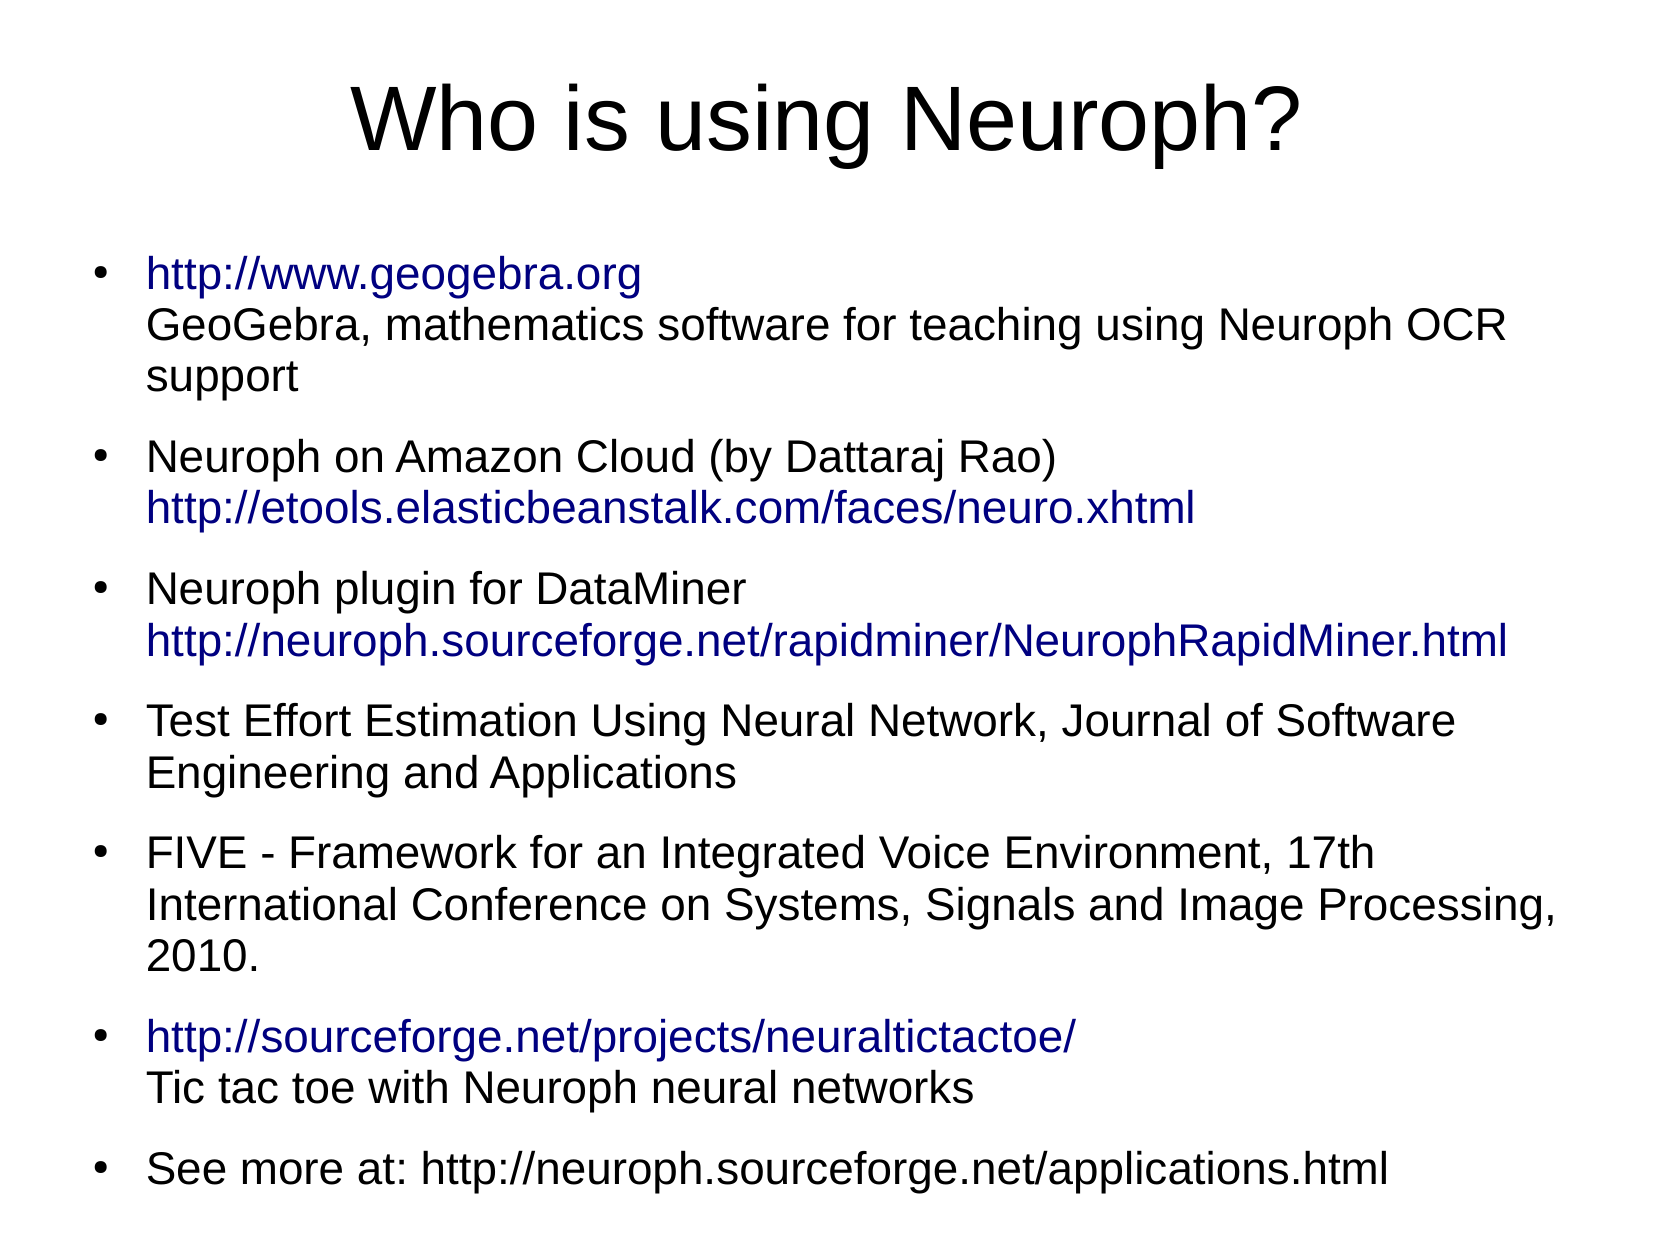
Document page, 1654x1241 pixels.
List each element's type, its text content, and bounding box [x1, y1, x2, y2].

list http://www.geogebra.org GeoGebra, mathematics software for teaching using Neuroph OCR support Neuroph on Amazon Cloud (by Dattaraj Rao) http://etools.elasticbeanstalk.com/faces/neuro.xhtml Neuroph plugin for DataMiner http://neuroph.sourceforge.net/rapidminer/NeurophRapidMiner.html Test Effort Estimation Using Neural Network, Journal of Software Engineering and Applications FIVE - Framework for an Integrated Voice Environment, 17th International Conference on Systems, Signals and Image Processing, 2010. http://sourceforge.net/projects/neuraltictactoe/ Tic tac toe with Neuroph neural networks See more at: http://neuroph.sourceforge.net/applications.html [75, 167, 1564, 1191]
title Who is using Neuroph? [82, 49, 1571, 188]
